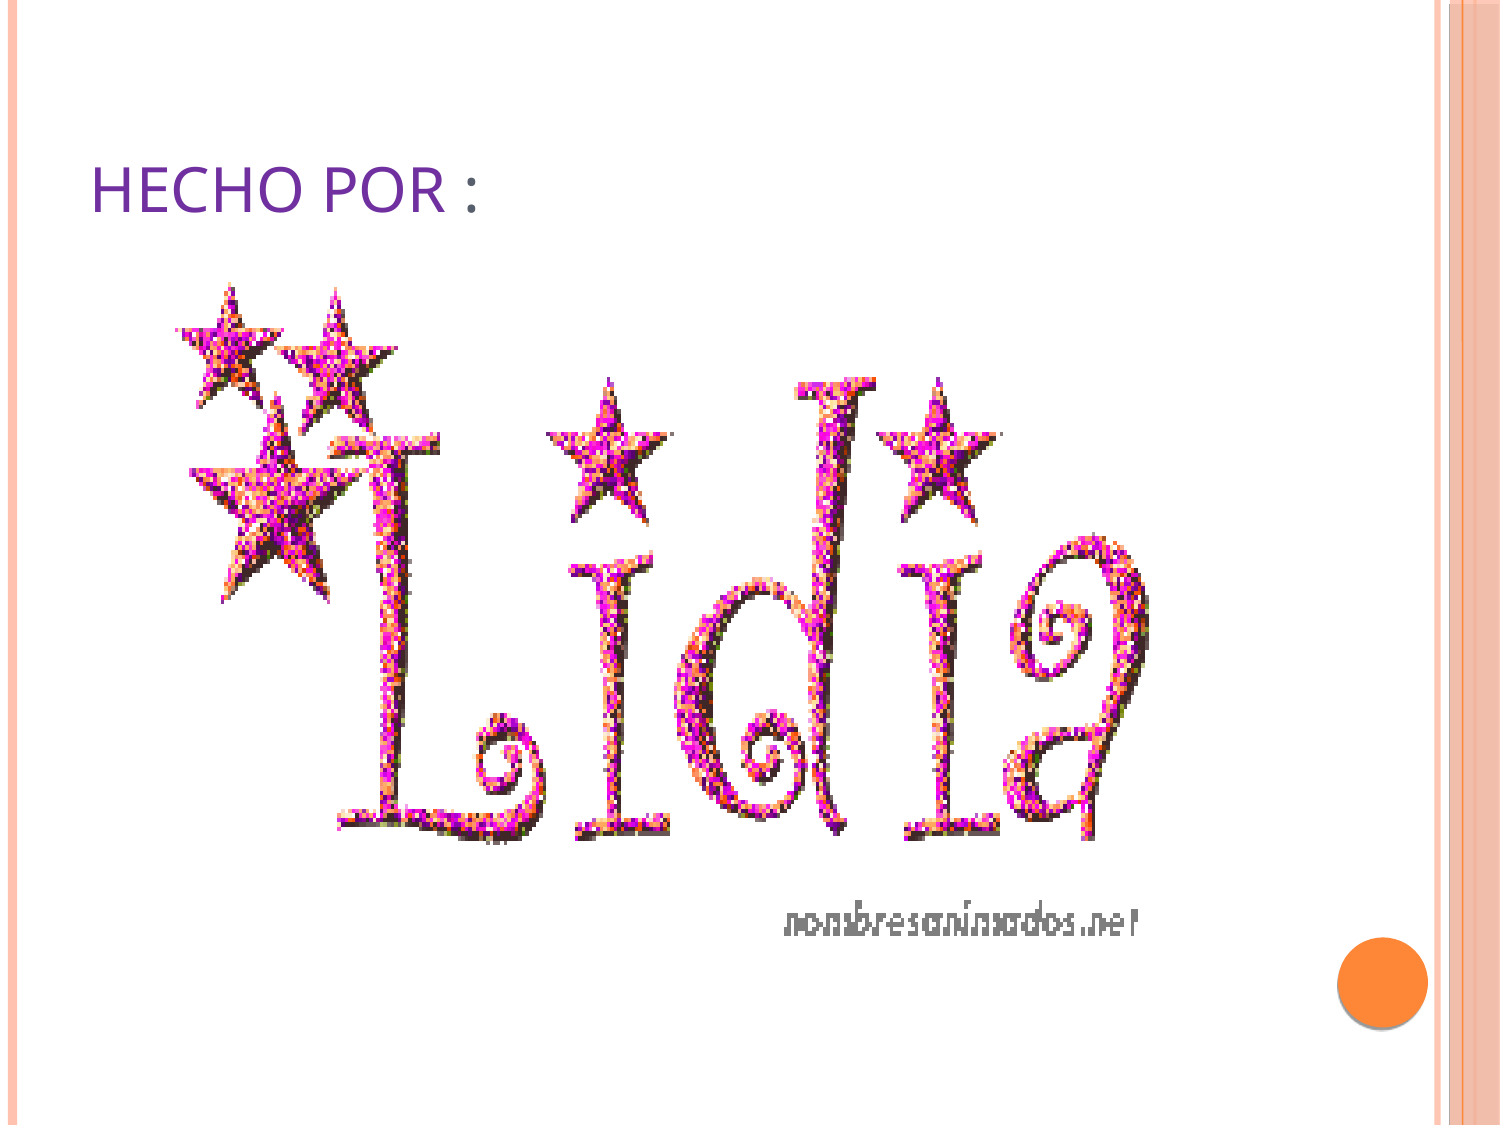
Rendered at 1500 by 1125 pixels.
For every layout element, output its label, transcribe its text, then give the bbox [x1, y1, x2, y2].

title HECHO POR : [75, 45, 1300, 233]
picture [175, 269, 1149, 950]
